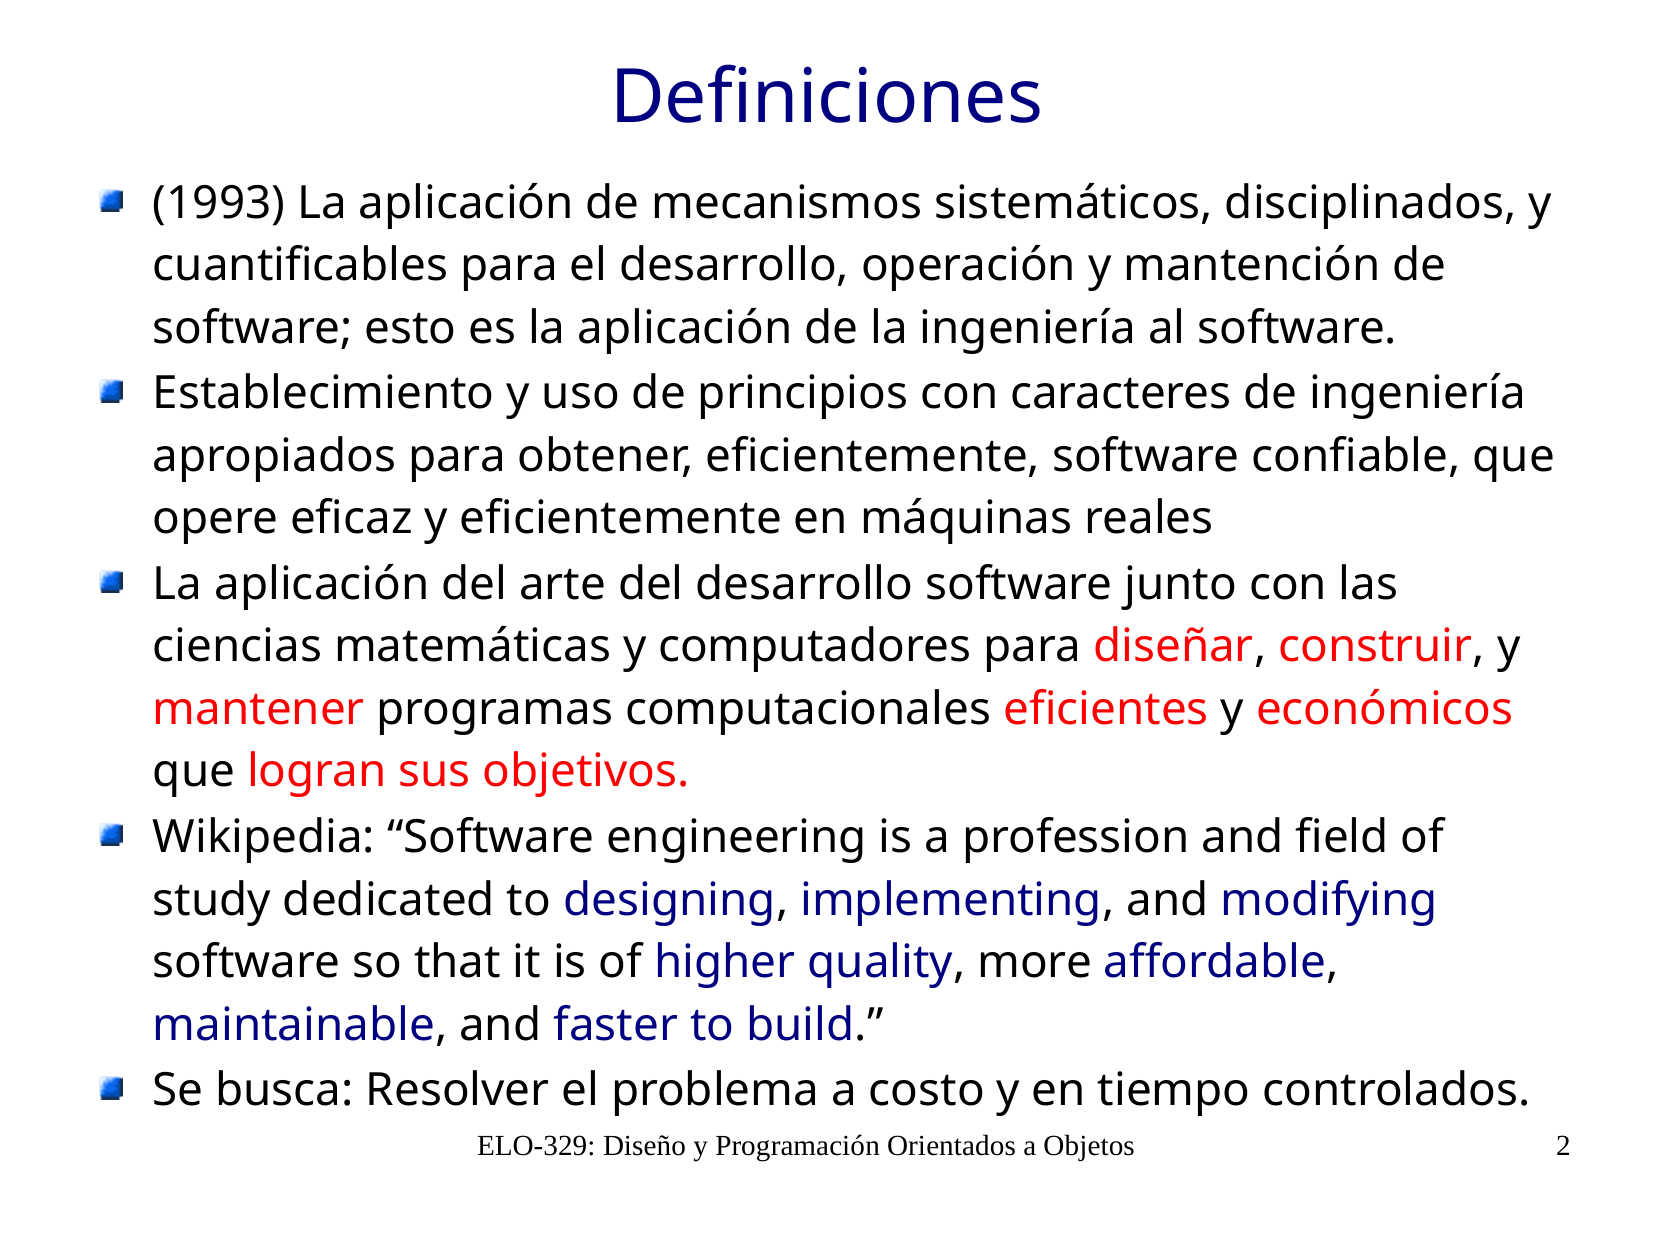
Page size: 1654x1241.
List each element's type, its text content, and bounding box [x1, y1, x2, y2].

title Definiciones [82, 43, 1571, 145]
list (1993) La aplicación de mecanismos sistemáticos, disciplinados, y cuantificables para el desarrollo, operación y mantención de software; esto es la aplicación de la ingeniería al software. Establecimiento y uso de principios con caracteres de ingeniería apropiados para obtener, eficientemente, software confiable, que opere eficaz y eficientemente en máquinas reales La aplicación del arte del desarrollo software junto con las ciencias matemáticas y computadores para diseñar, construir, y mantener programas computacionales eficientes y económicos que logran sus objetivos. Wikipedia: “Software engineering is a profession and field of study dedicated to designing, implementing, and modifying software so that it is of higher quality, more affordable, maintainable, and faster to build.” Se busca: Resolver el problema a costo y en tiempo controlados. [81, 169, 1573, 1097]
